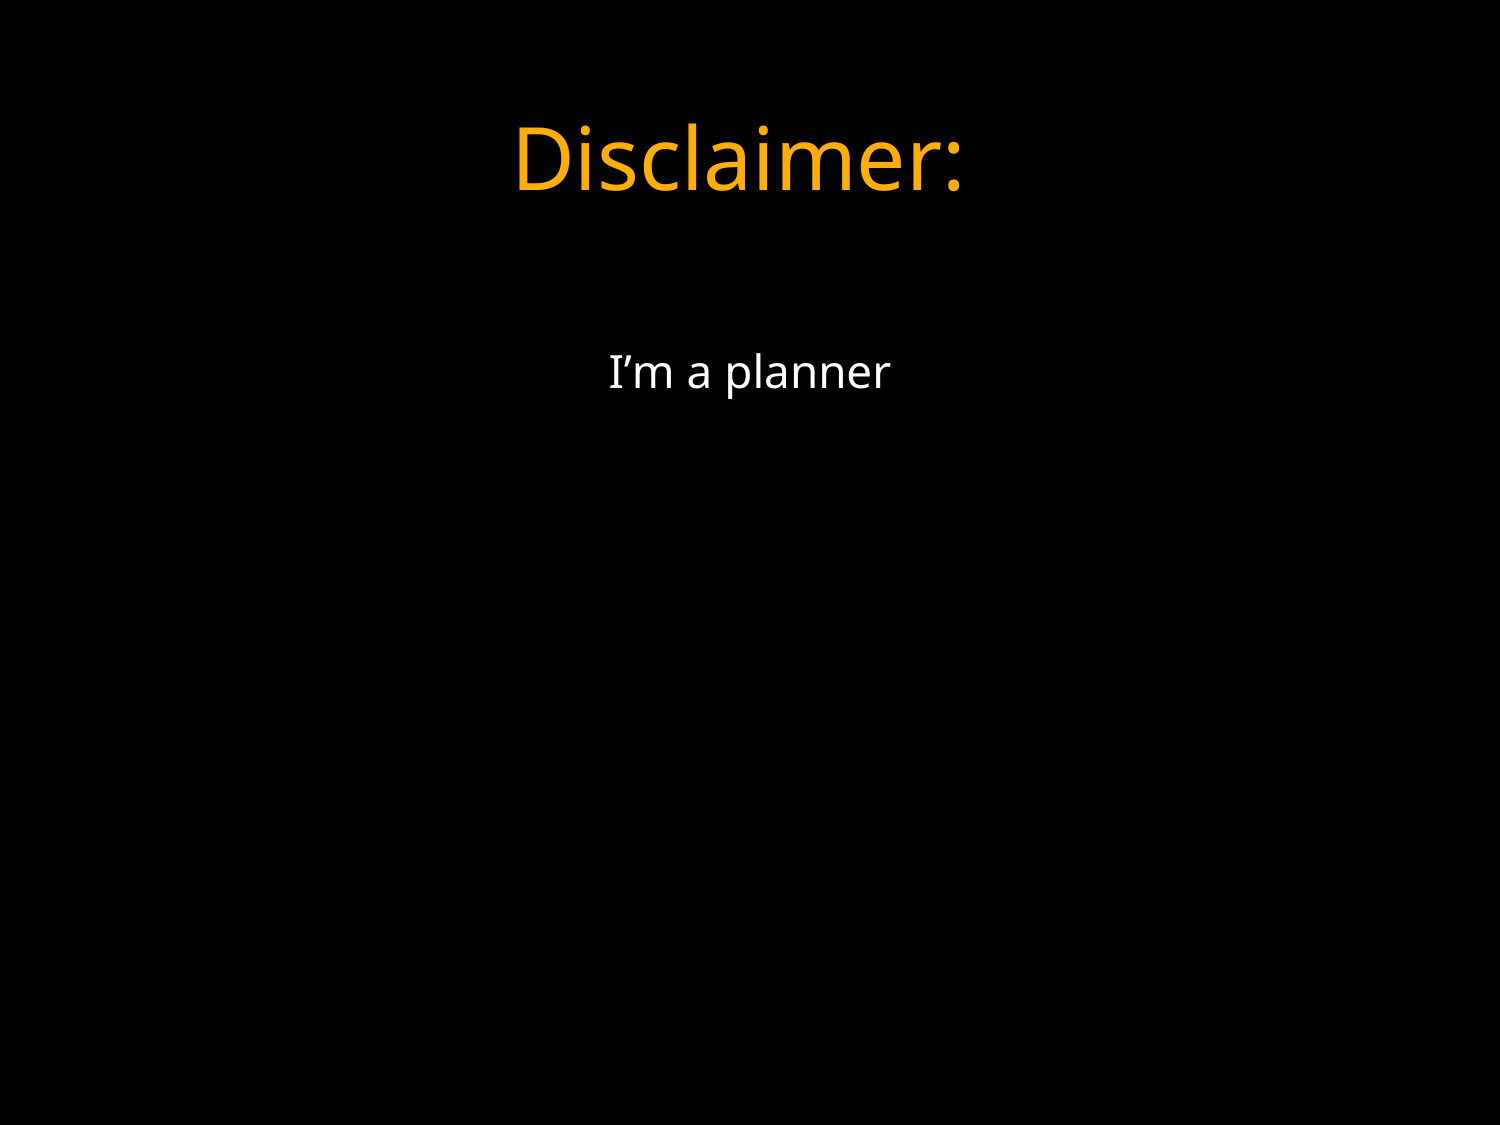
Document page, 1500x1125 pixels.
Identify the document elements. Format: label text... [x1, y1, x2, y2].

title Disclaimer: [100, 95, 1400, 226]
list I’m a planner [162, 335, 1338, 1005]
